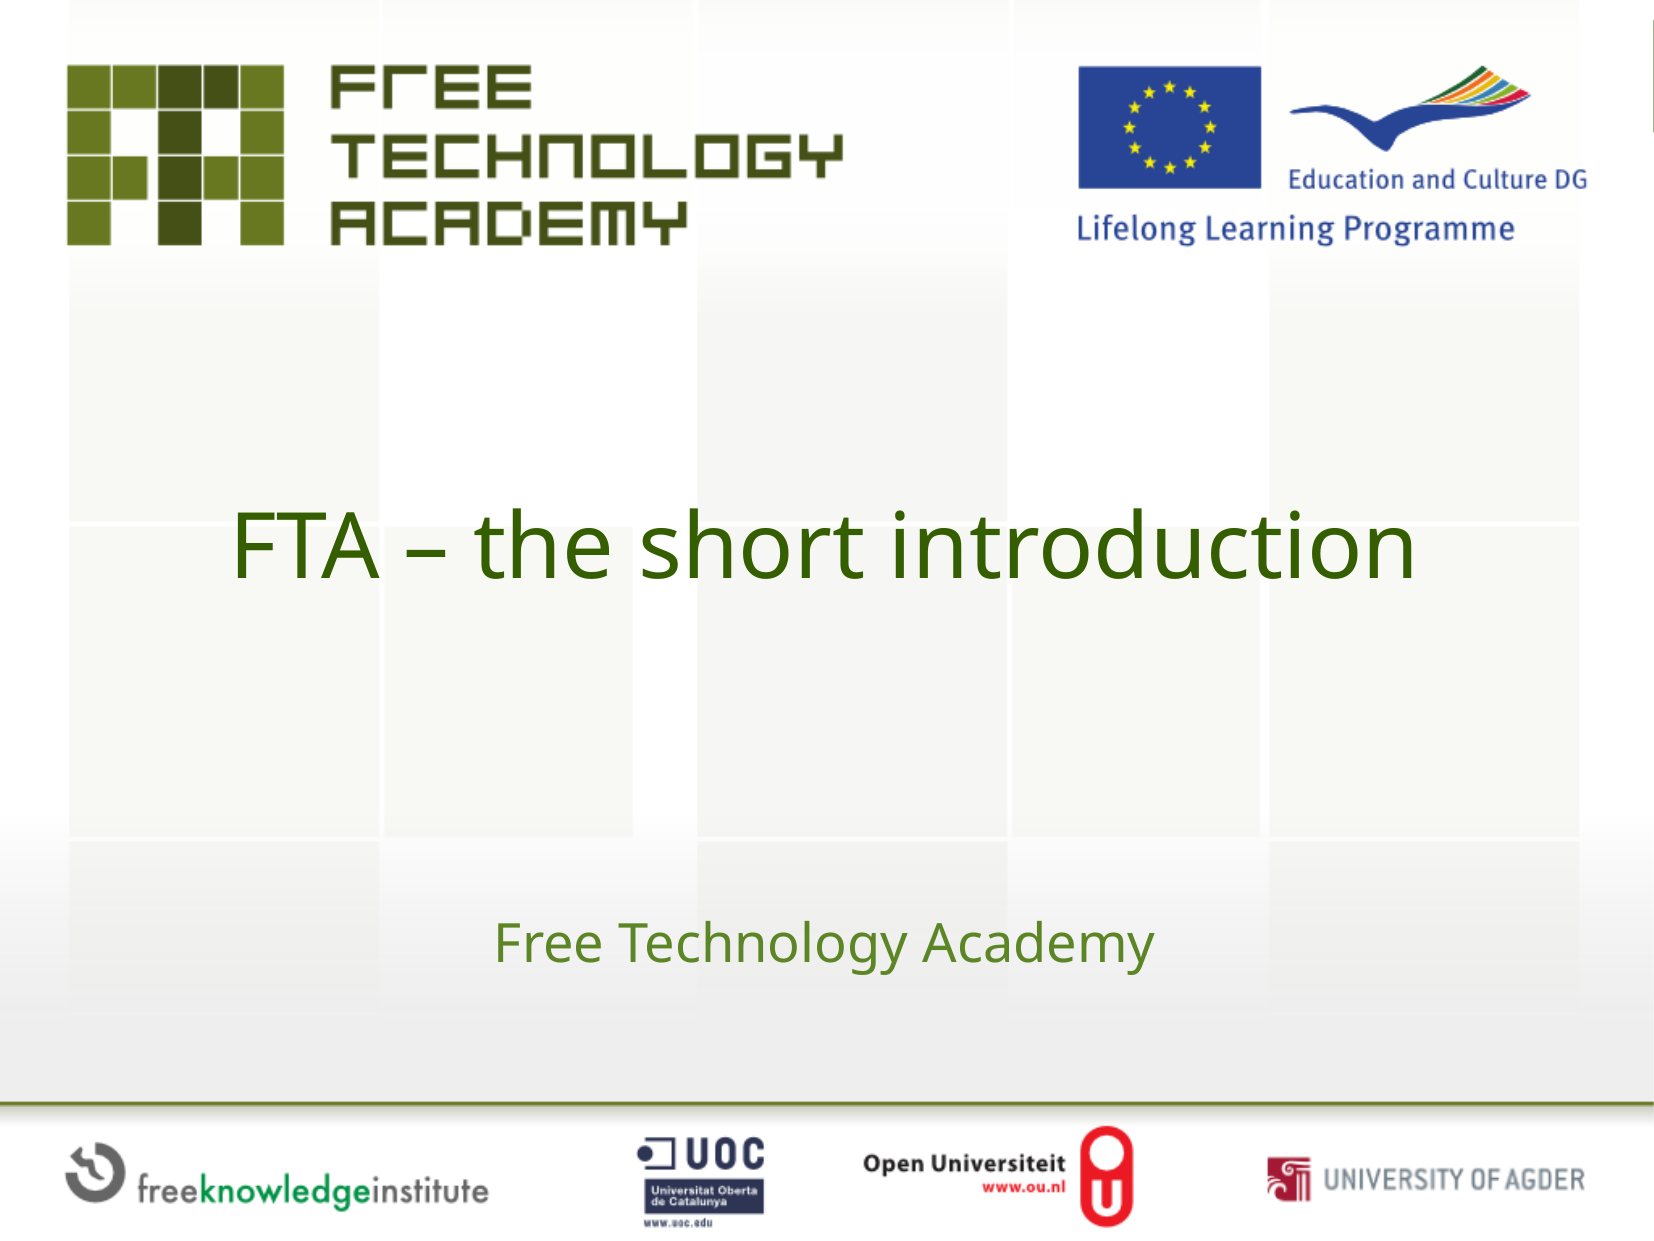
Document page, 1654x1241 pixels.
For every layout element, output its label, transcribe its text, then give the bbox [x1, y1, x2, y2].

text_box FTA – the short introduction [75, 473, 1576, 703]
text_box Free Technology Academy [75, 897, 1576, 976]
picture [0, 0, 1654, 1241]
